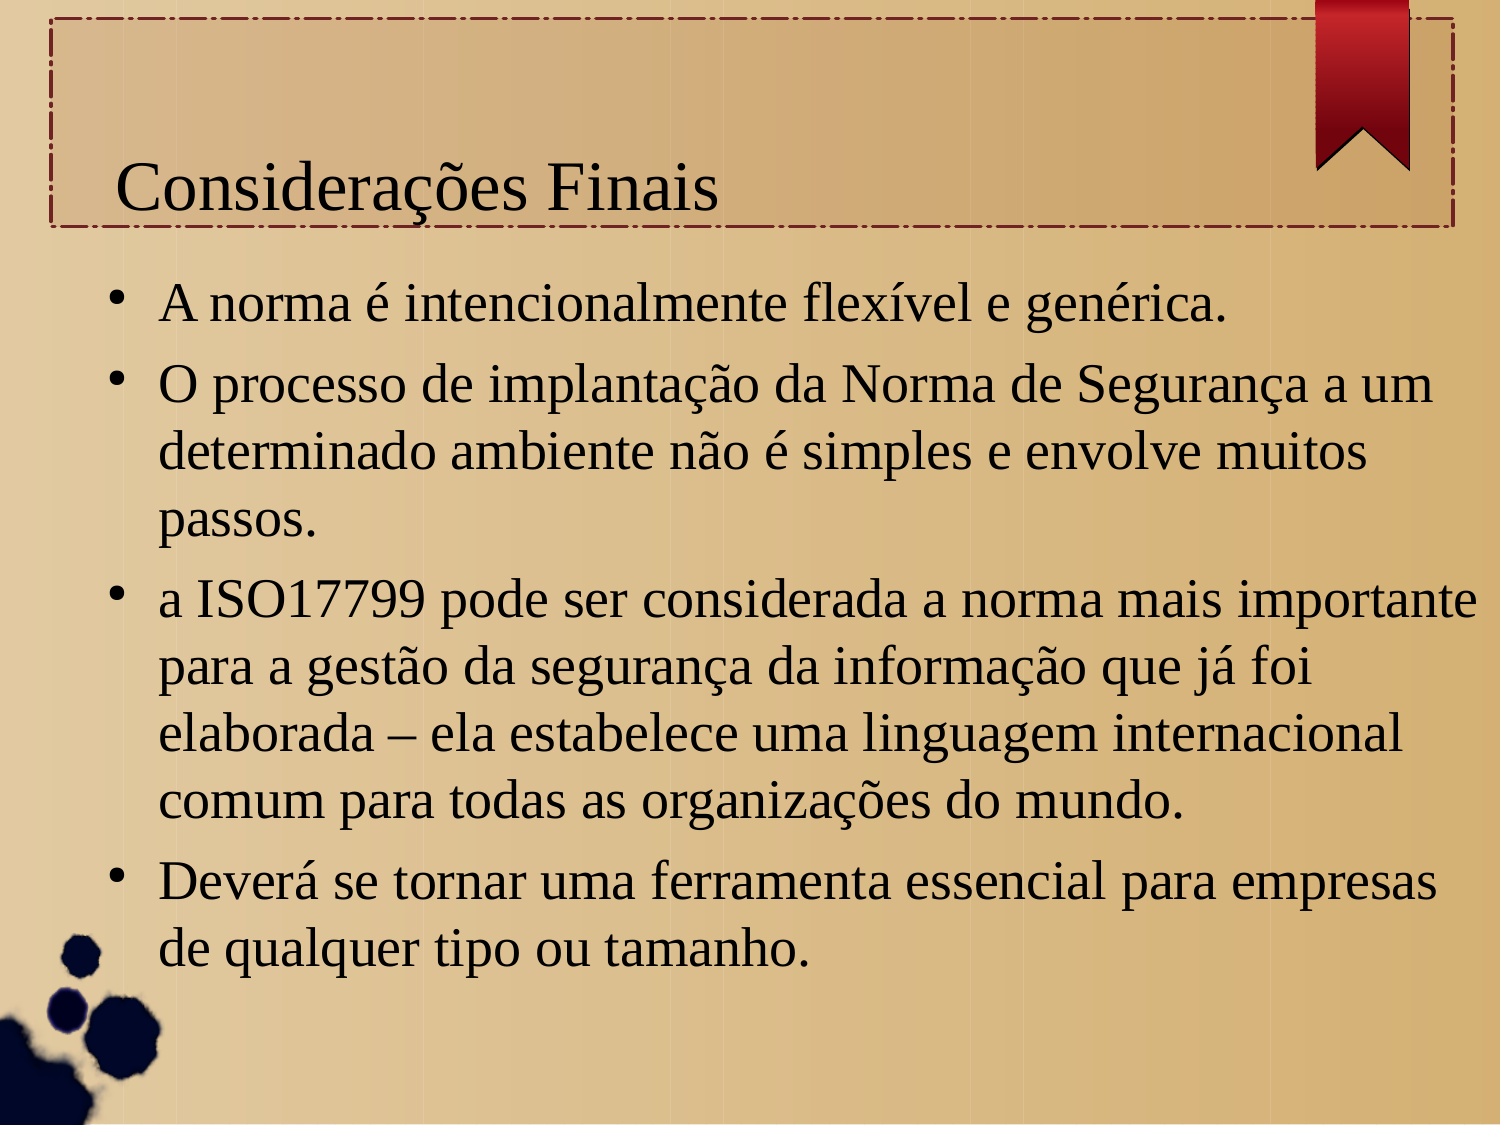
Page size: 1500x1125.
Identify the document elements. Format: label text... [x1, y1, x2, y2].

list A norma é intencionalmente flexível e genérica. O processo de implantação da Norma de Segurança a um determinado ambiente não é simples e envolve muitos passos. a ISO17799 pode ser considerada a norma mais importante para a gestão da segurança da informação que já foi elaborada – ela estabelece uma linguagem internacional comum para todas as organizações do mundo. Deverá se tornar uma ferramenta essencial para empresas de qualquer tipo ou tamanho. [75, 257, 1500, 1006]
title Considerações Finais [74, 20, 1313, 233]
